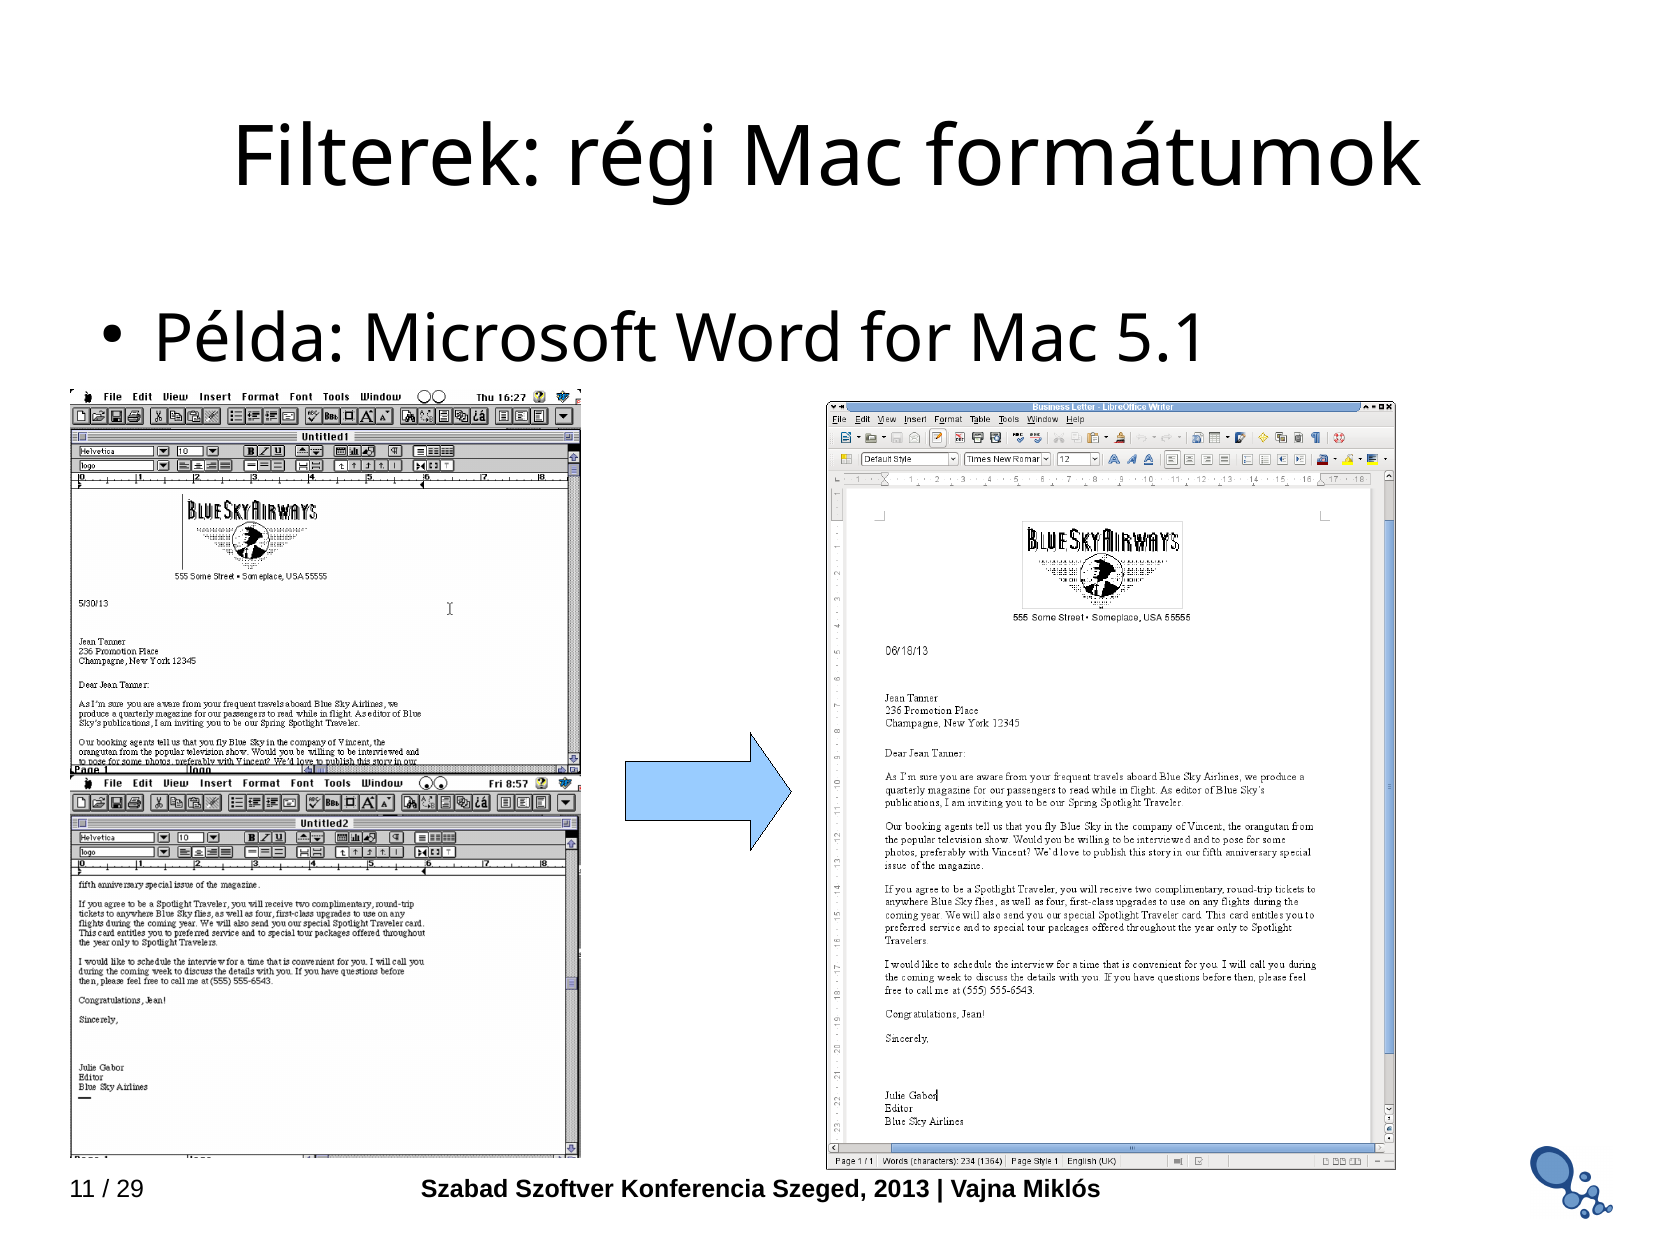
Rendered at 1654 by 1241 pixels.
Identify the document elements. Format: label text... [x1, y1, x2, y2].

text_box [625, 732, 792, 851]
title Filterek: régi Mac formátumok [82, 49, 1571, 257]
list Példa: Microsoft Word for Mac 5.1 [82, 290, 1538, 1141]
picture [826, 401, 1396, 1170]
picture [70, 389, 581, 1158]
picture [1530, 1146, 1613, 1219]
